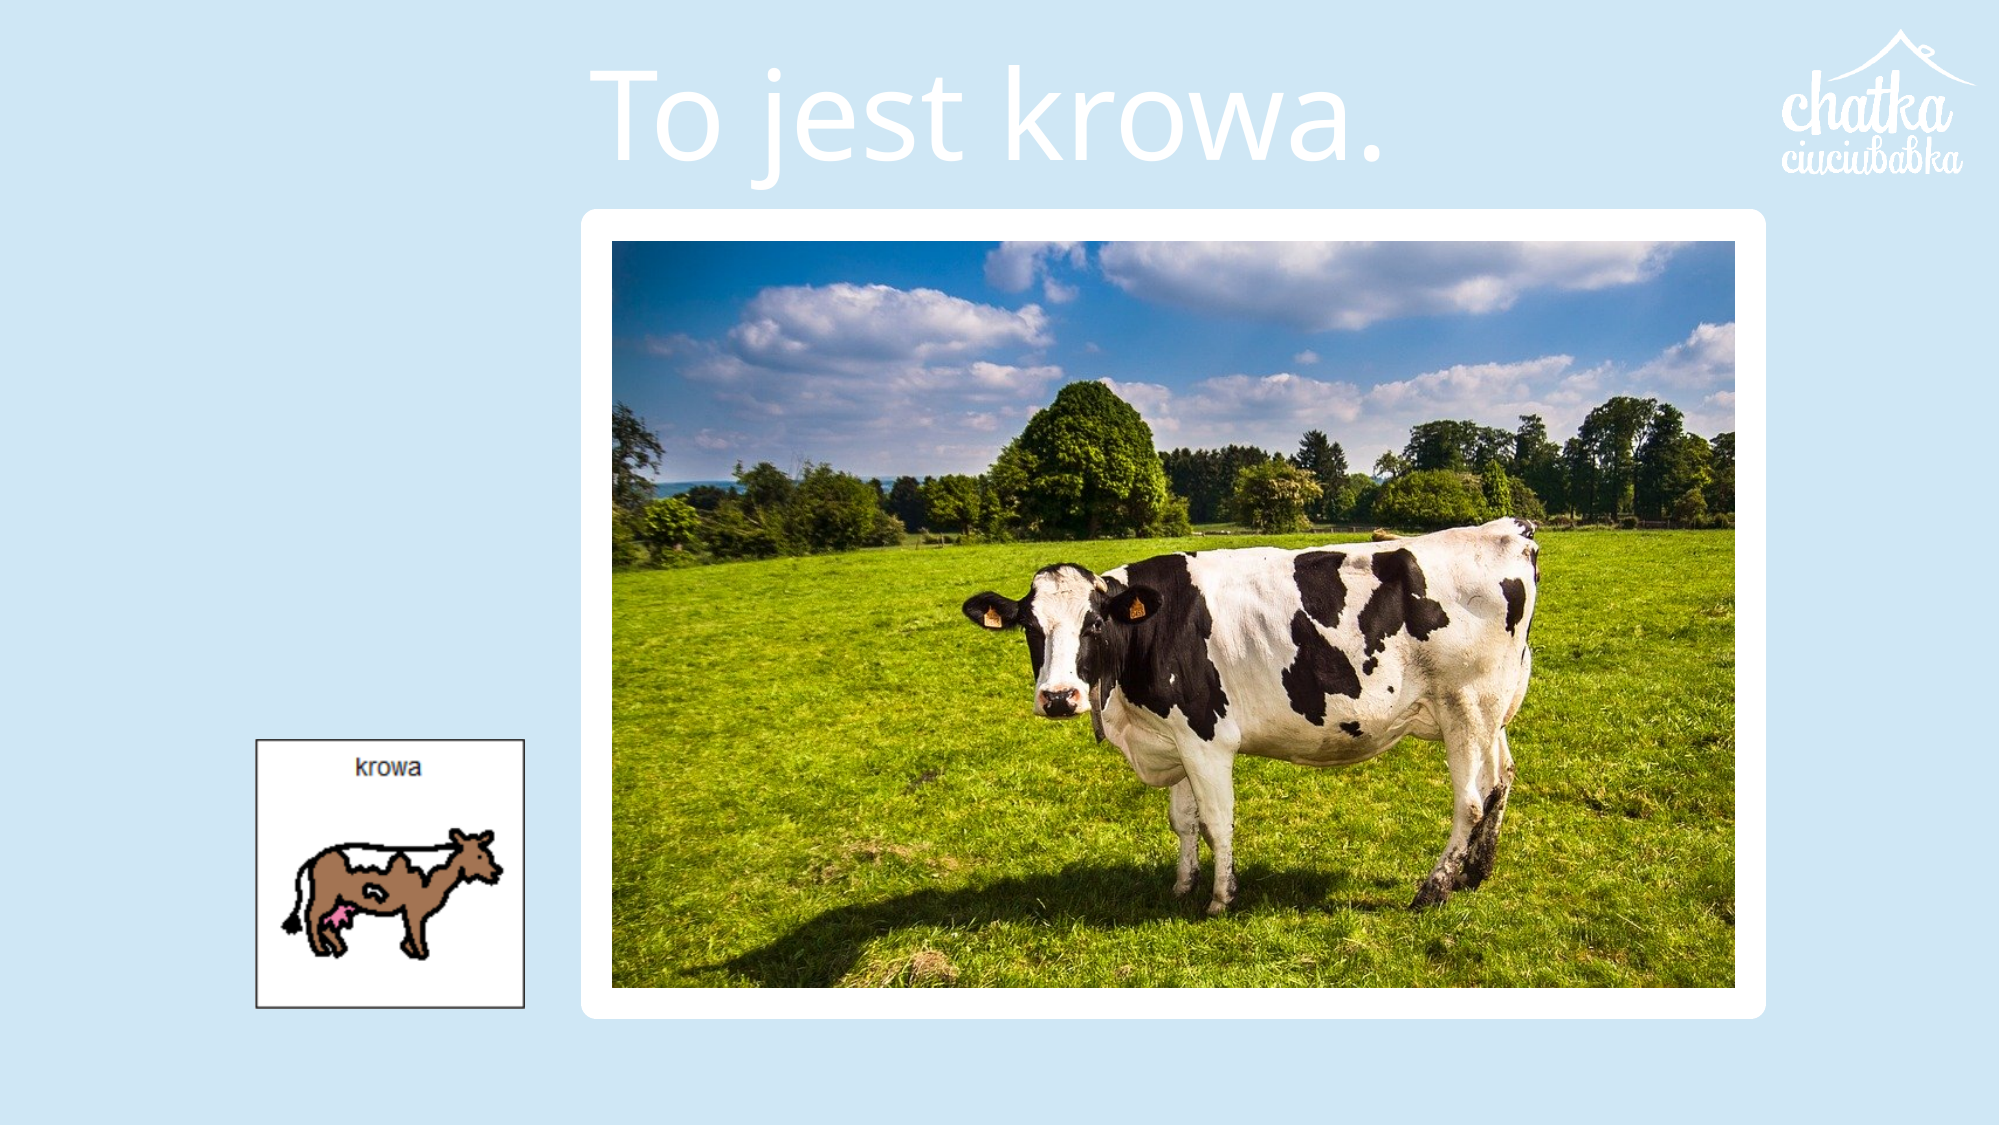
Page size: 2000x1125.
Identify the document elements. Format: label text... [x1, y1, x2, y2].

picture [255, 739, 525, 1009]
picture [612, 240, 1735, 988]
picture [1755, 5, 1991, 241]
text_box To jest krowa. [574, 45, 1668, 196]
